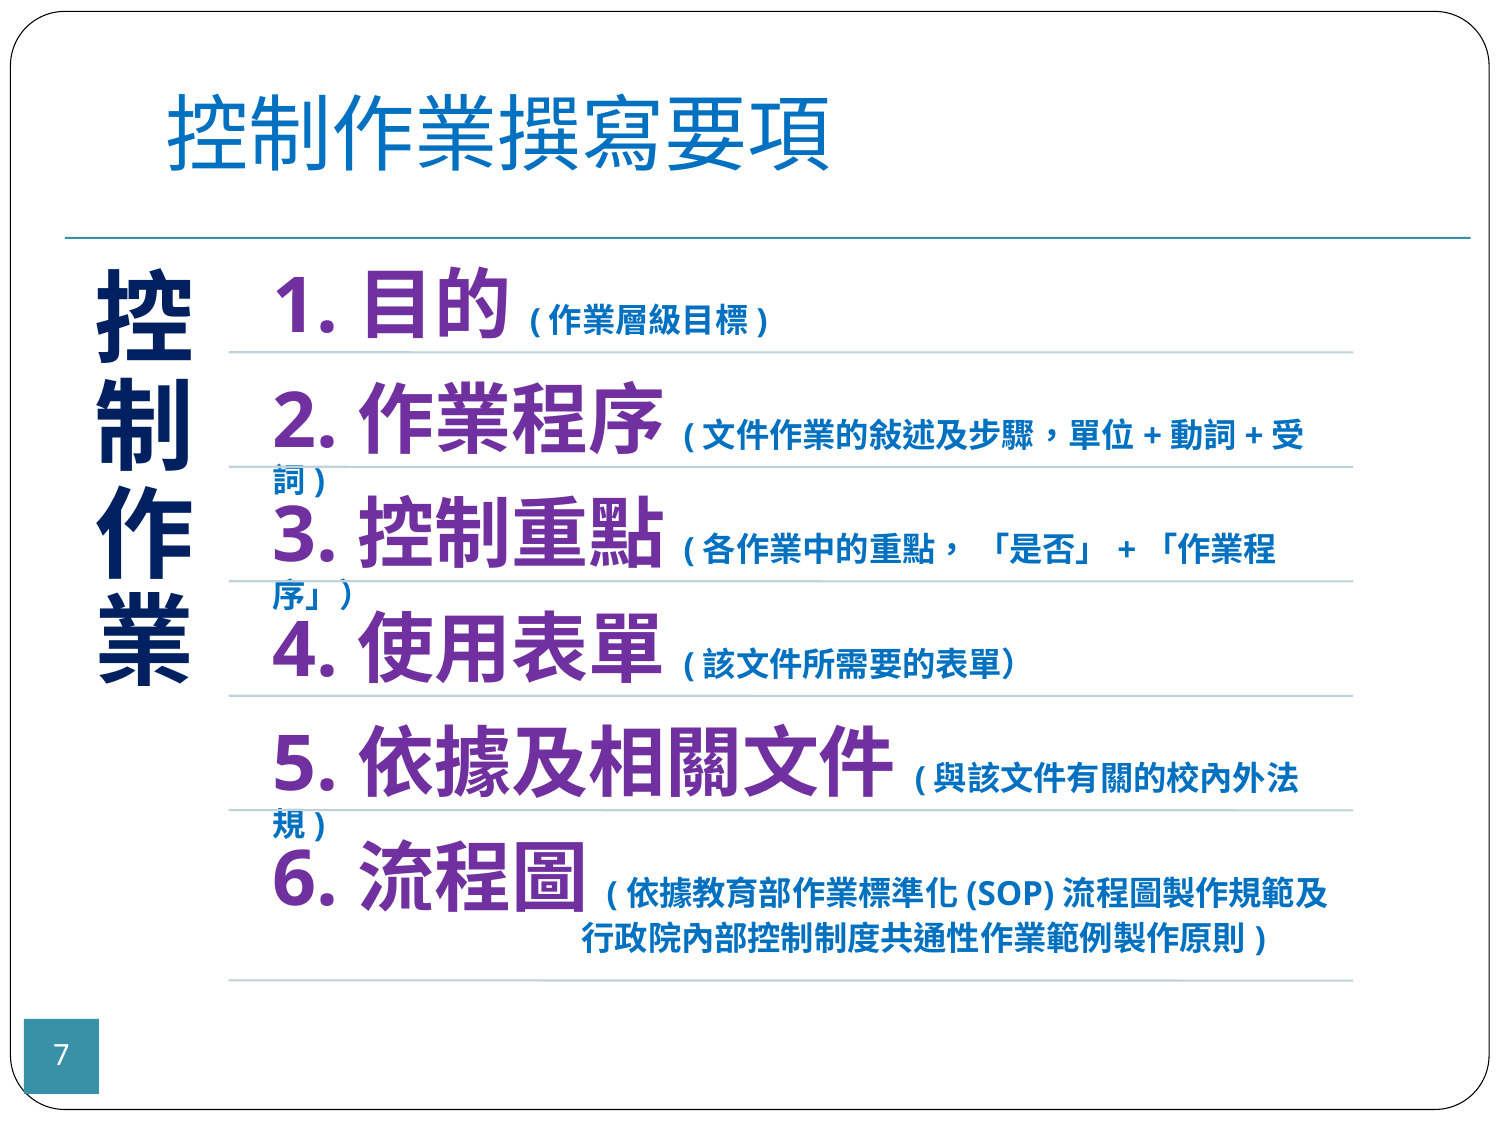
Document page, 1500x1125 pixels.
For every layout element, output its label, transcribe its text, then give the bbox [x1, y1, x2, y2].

text_box 6.流程圖(依據教育部作業標準化(SOP)流程圖製作規範及行政院內部控制制度共通性作業範例製作原則) [249, 815, 1354, 980]
text_box 2.作業程序(文件作業的敍述及步驟，單位+動詞+受詞) [249, 357, 1354, 466]
text_box 1.目的(作業層級目標) [249, 243, 1354, 352]
text_box 7 [23, 1018, 99, 1094]
title 控制作業撰寫要項 [150, 45, 1426, 197]
text_box 4.使用表單(該文件所需要的表單） [249, 586, 1354, 695]
text_box 3.控制重點(各作業中的重點， 「是否」+「作業程序」） [249, 472, 1354, 581]
text_box 控制作業 [64, 237, 229, 988]
text_box 5.依據及相關文件(與該文件有關的校內外法規) [249, 701, 1354, 810]
